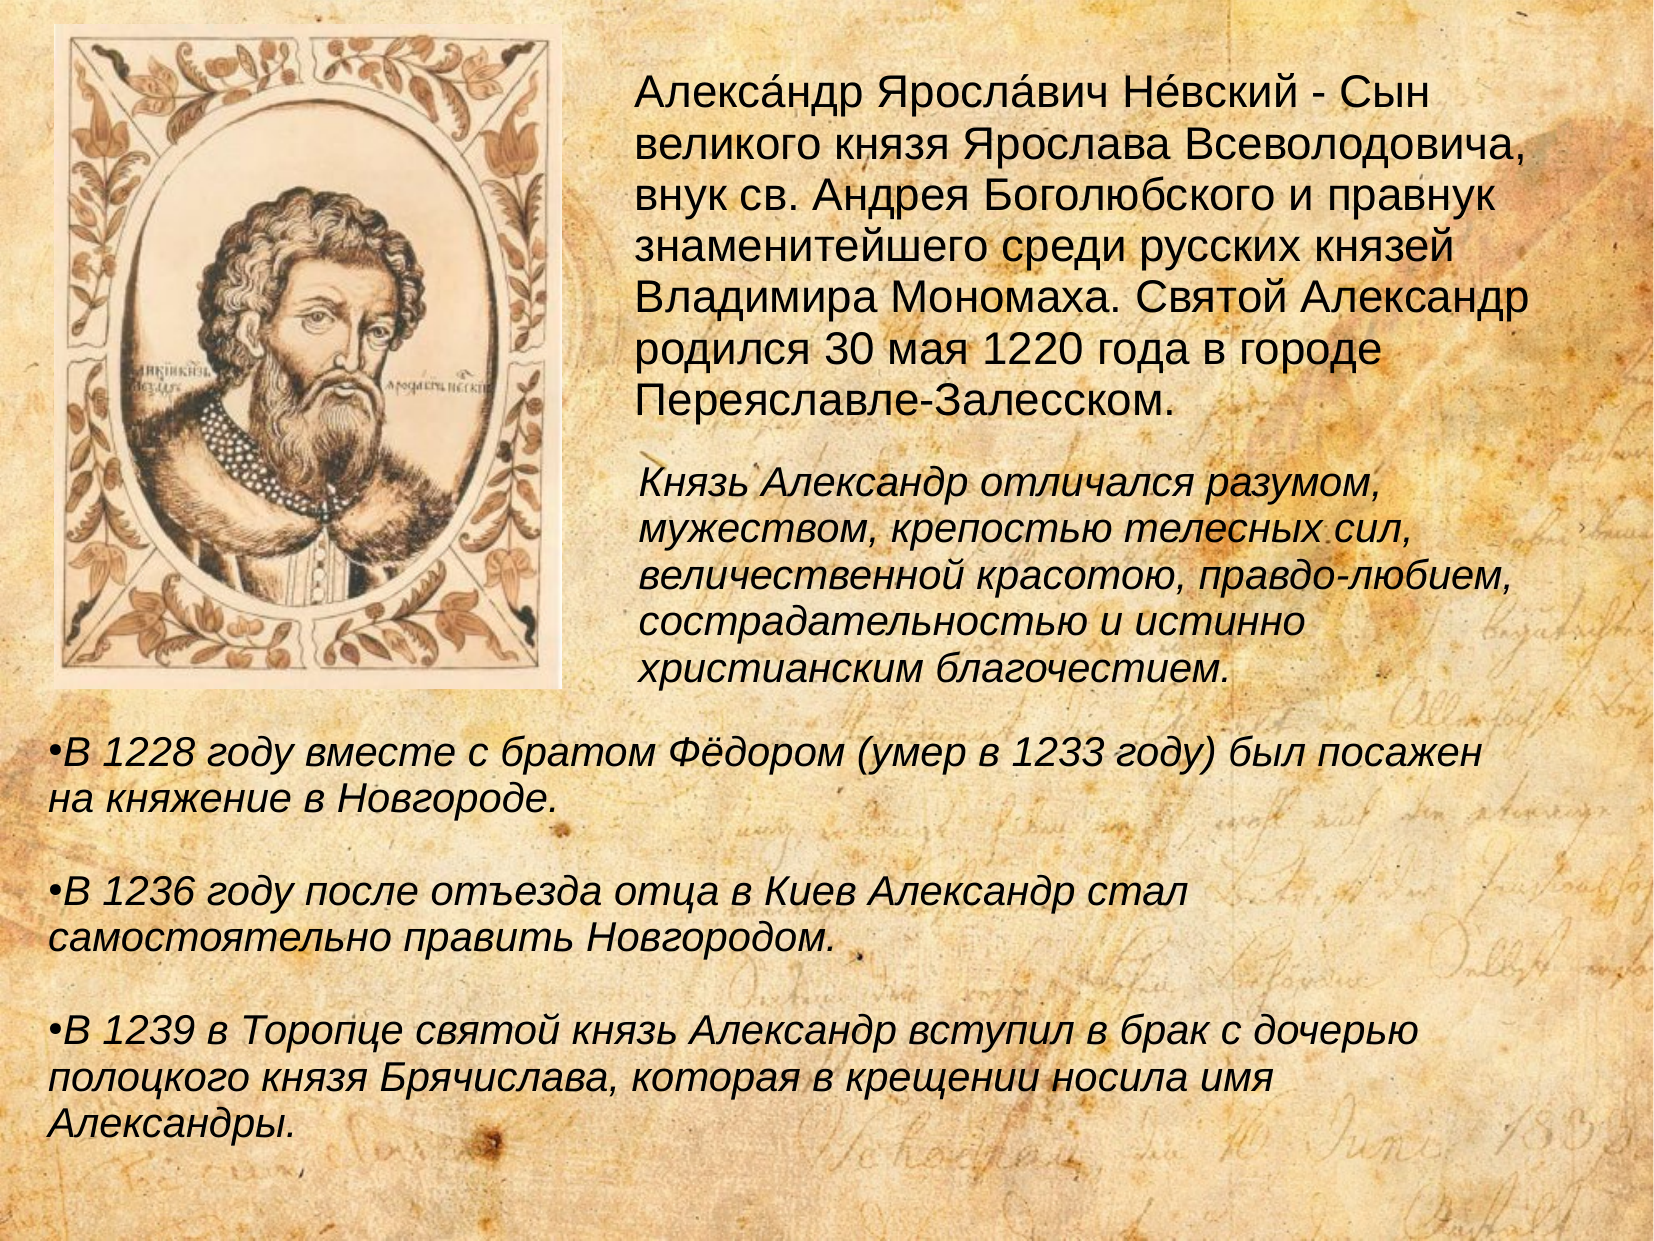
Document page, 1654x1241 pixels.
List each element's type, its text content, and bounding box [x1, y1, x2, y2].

text_box Князь Александр отличался разумом, мужеством, крепостью телесных сил, величественной красотою, правдо-любием, сострадательностью и истинно христианским благочестием. [623, 451, 1569, 699]
text_box В 1228 году вместе с братом Фёдором (умер в 1233 году) был посажен на княжение в Новгороде. В 1236 году после отъезда отца в Киев Александр стал самостоятельно править Новгородом. В 1239 в Торопце святой князь Александр вступил в брак с дочерью полоцкого князя Брячислава, которая в крещении носила имя Александры. [33, 720, 1542, 1241]
text_box Алекса́ндр Яросла́вич Не́вский - Сын великого князя Ярослава Всеволодовича, внук св. Андрея Боголюбского и правнук знаменитейшего среди русских князей Владимира Мономаха. Святой Александр родился 30 мая 1220 года в городе Переяславле-Залесском. [620, 59, 1625, 432]
picture [0, 0, 1654, 1241]
